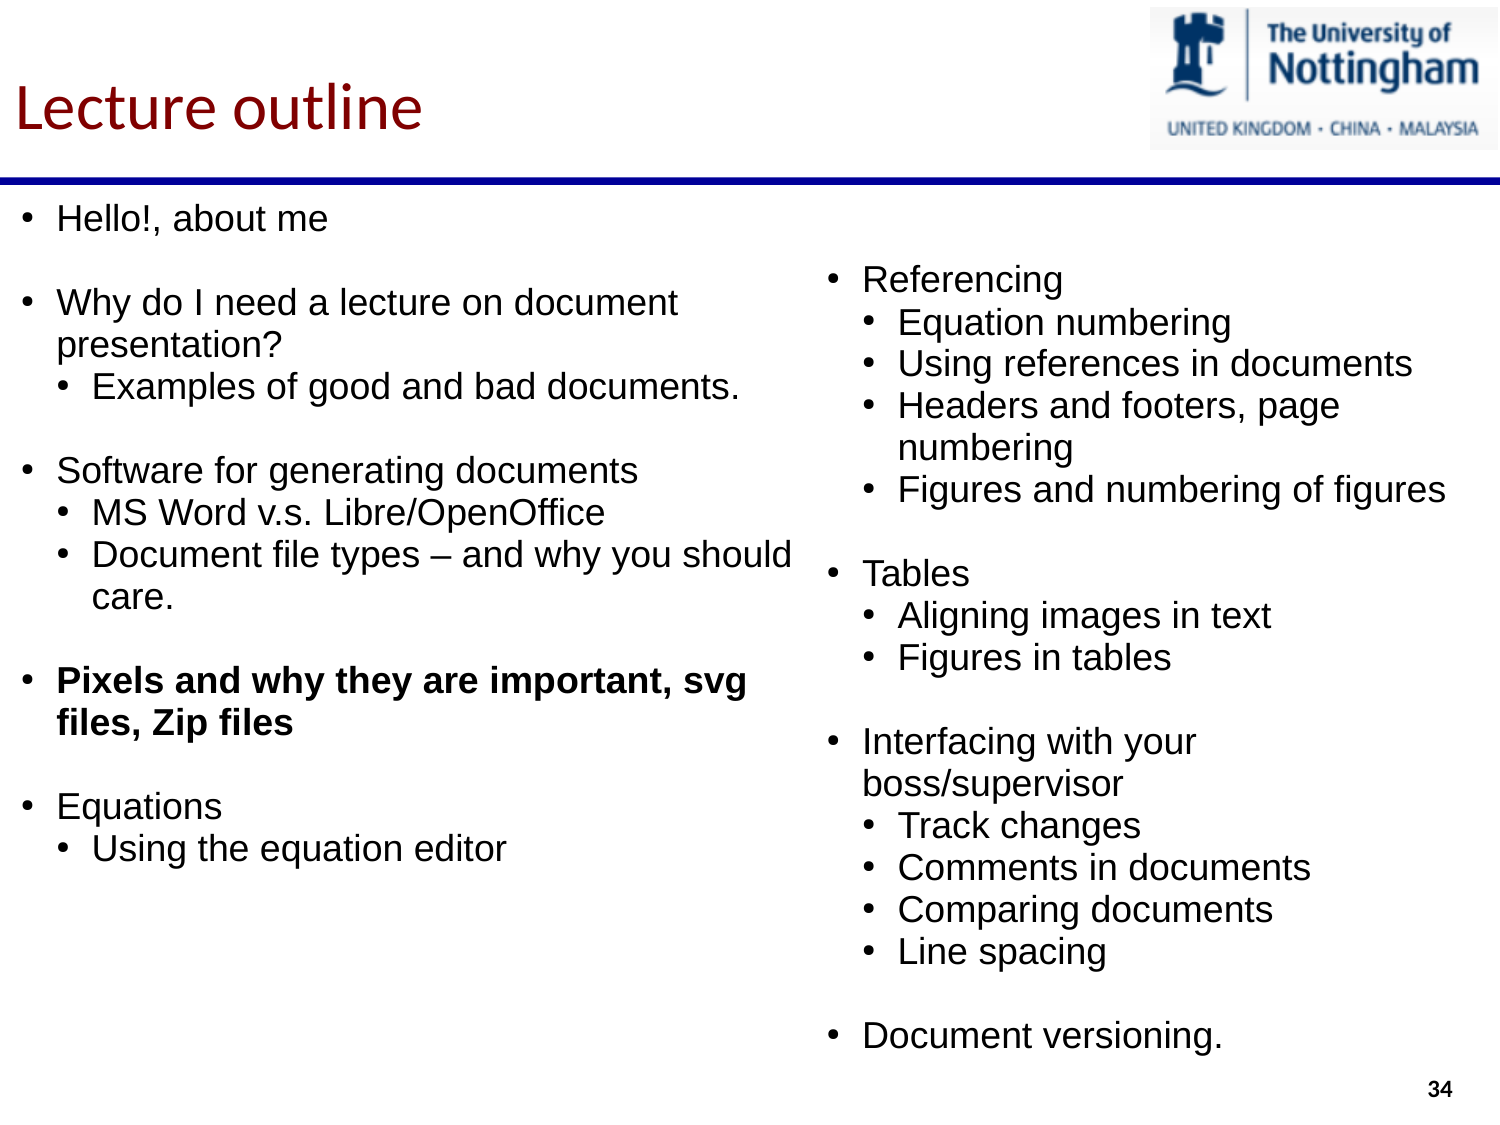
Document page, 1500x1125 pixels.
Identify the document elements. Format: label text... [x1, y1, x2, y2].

text_box Referencing Equation numbering Using references in documents Headers and footers, page numbering Figures and numbering of figures Tables Aligning images in text Figures in tables Interfacing with your boss/supervisor Track changes Comments in documents Comparing documents Line spacing Document versioning. [811, 209, 1484, 1065]
picture [1150, 7, 1498, 150]
text_box Hello!, about me Why do I need a lecture on document presentation? Examples of good and bad documents. Software for generating documents MS Word v.s. Libre/OpenOffice Document file types – and why you should care. Pixels and why they are important, svg files, Zip files Equations Using the equation editor [6, 190, 843, 1045]
slide_number <number> [1412, 1050, 1500, 1125]
title Lecture outline [0, 24, 1363, 180]
